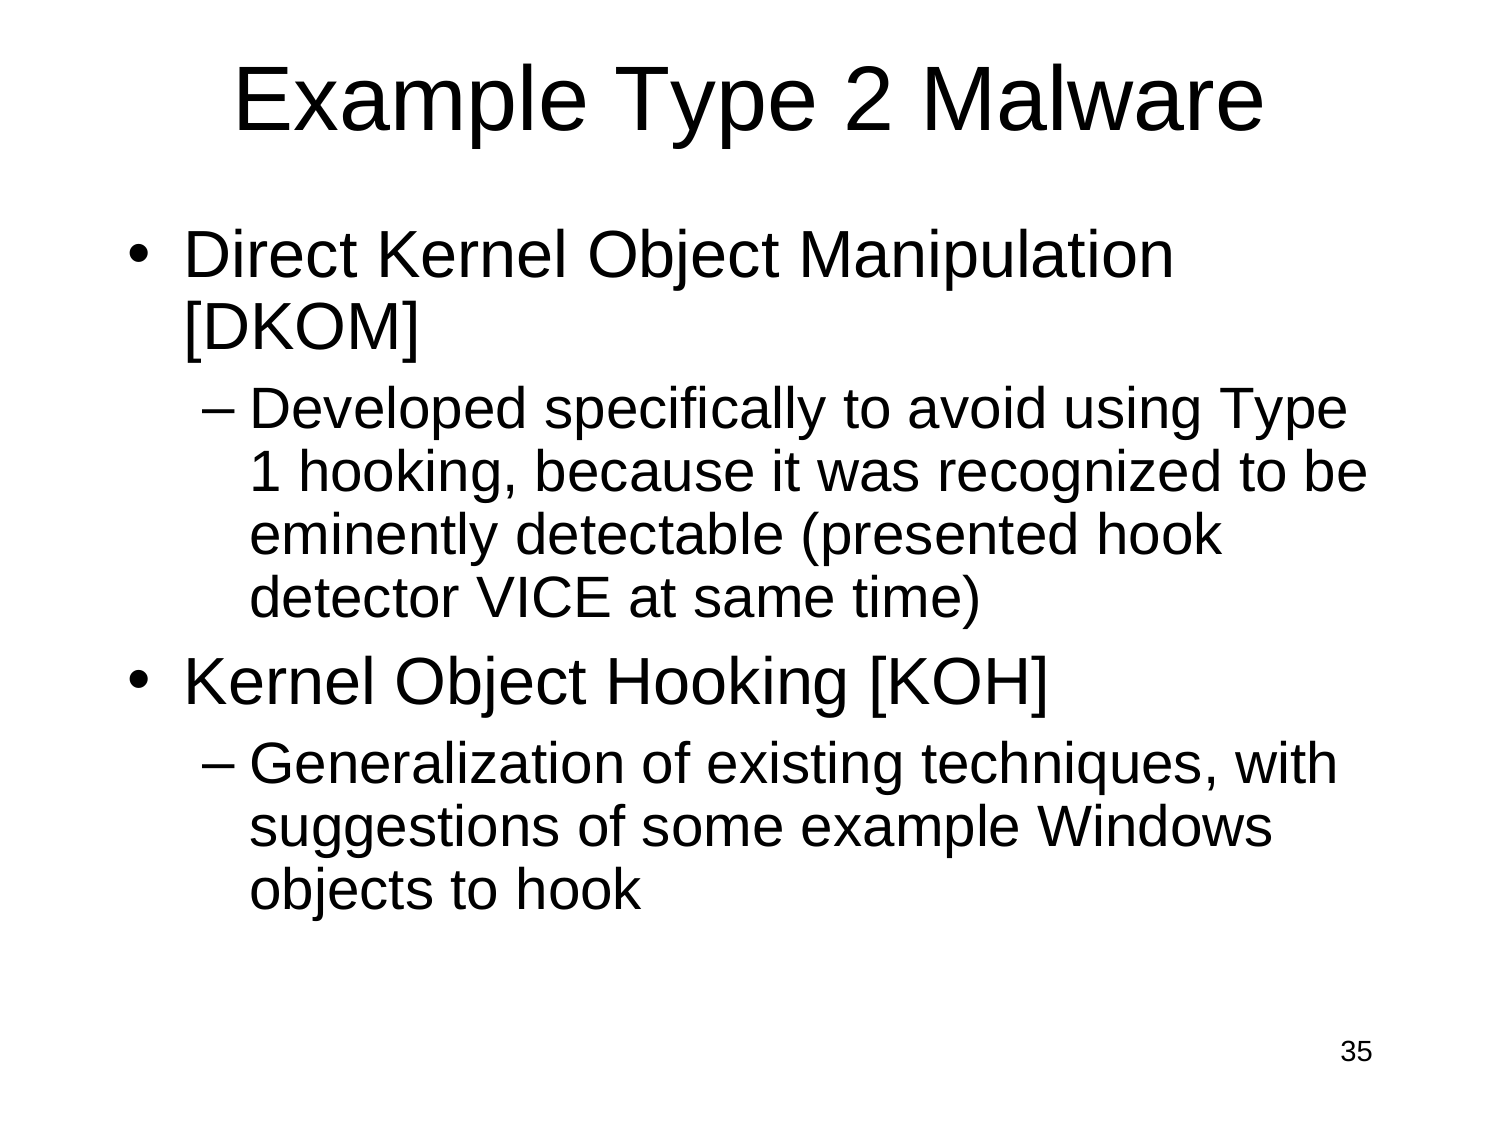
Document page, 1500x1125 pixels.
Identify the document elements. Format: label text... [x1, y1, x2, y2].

text_box <number> [1074, 1025, 1388, 1101]
title Example Type 2 Malware [0, 0, 1500, 188]
list Direct Kernel Object Manipulation [DKOM] Developed specifically to avoid using Type 1 hooking, because it was recognized to be eminently detectable (presented hook detector VICE at same time) Kernel Object Hooking [KOH] Generalization of existing techniques, with suggestions of some example Windows objects to hook [112, 212, 1388, 1000]
